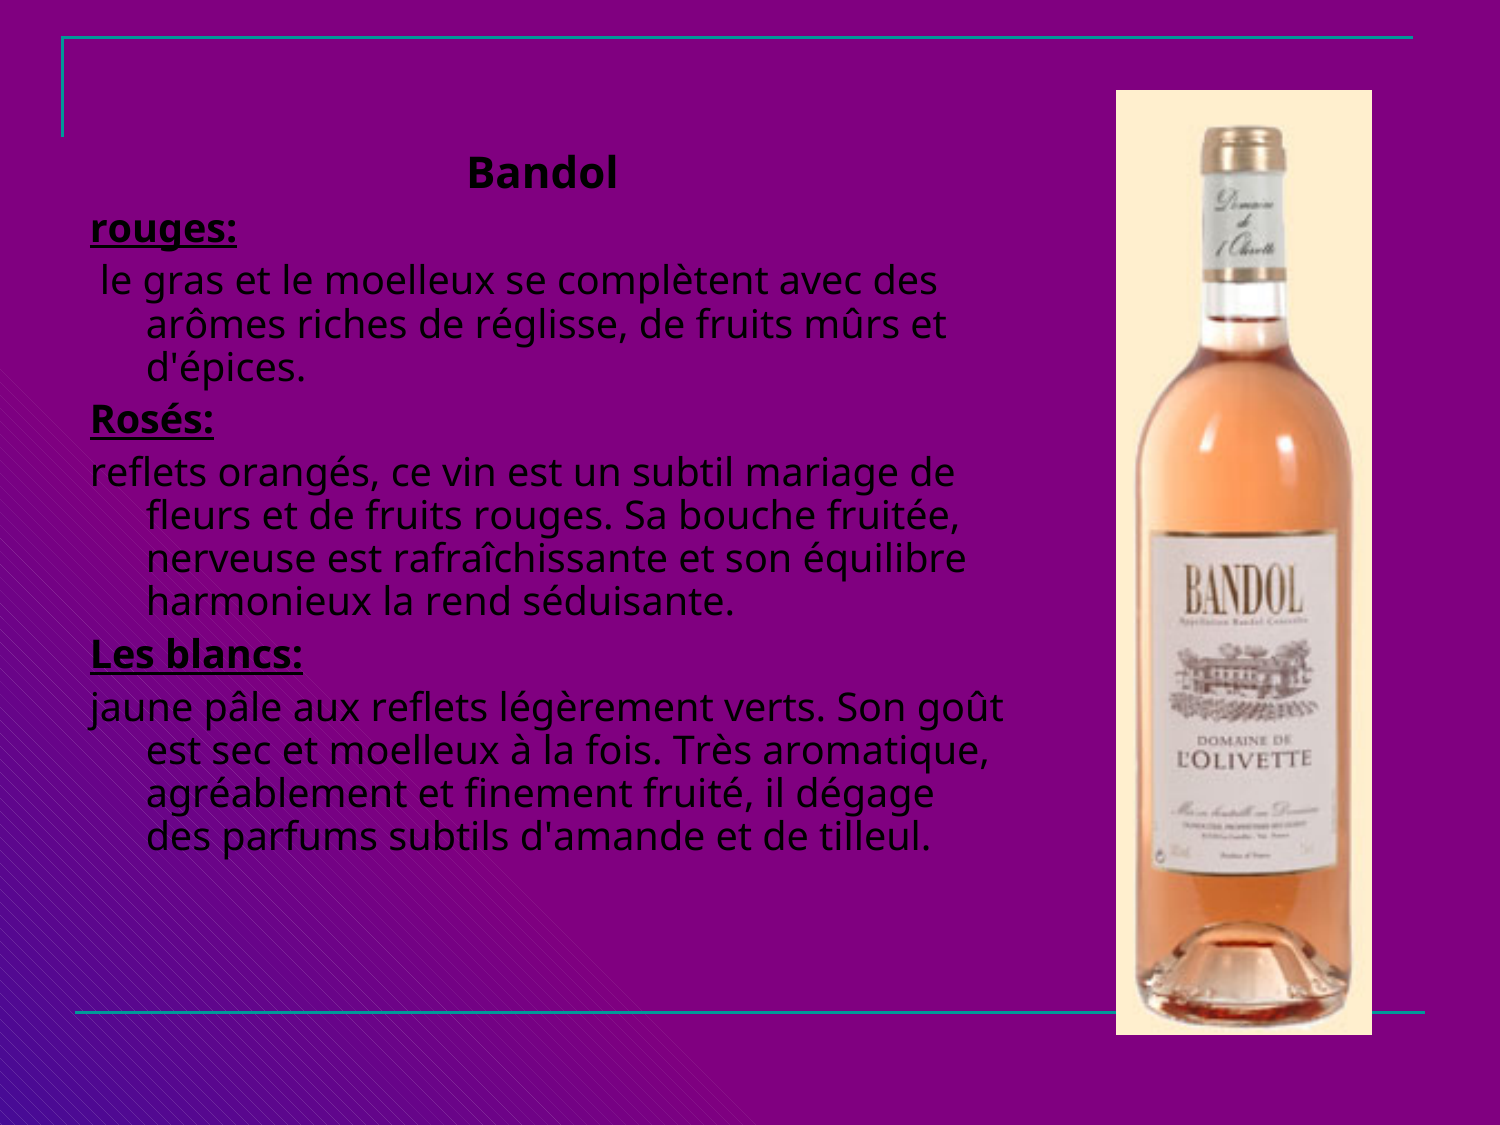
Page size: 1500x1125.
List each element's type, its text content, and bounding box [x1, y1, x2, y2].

list Bandol rouges: le gras et le moelleux se complètent avec des arômes riches de réglisse, de fruits mûrs et d'épices. Rosés: reflets orangés, ce vin est un subtil mariage de fleurs et de fruits rouges. Sa bouche fruitée, nerveuse est rafraîchissante et son équilibre harmonieux la rend séduisante. Les blancs: jaune pâle aux reflets légèrement verts. Son goût est sec et moelleux à la fois. Très aromatique, agréablement et finement fruité, il dégage des parfums subtils d'amande et de tilleul. [74, 78, 1022, 988]
picture [1116, 90, 1372, 1035]
